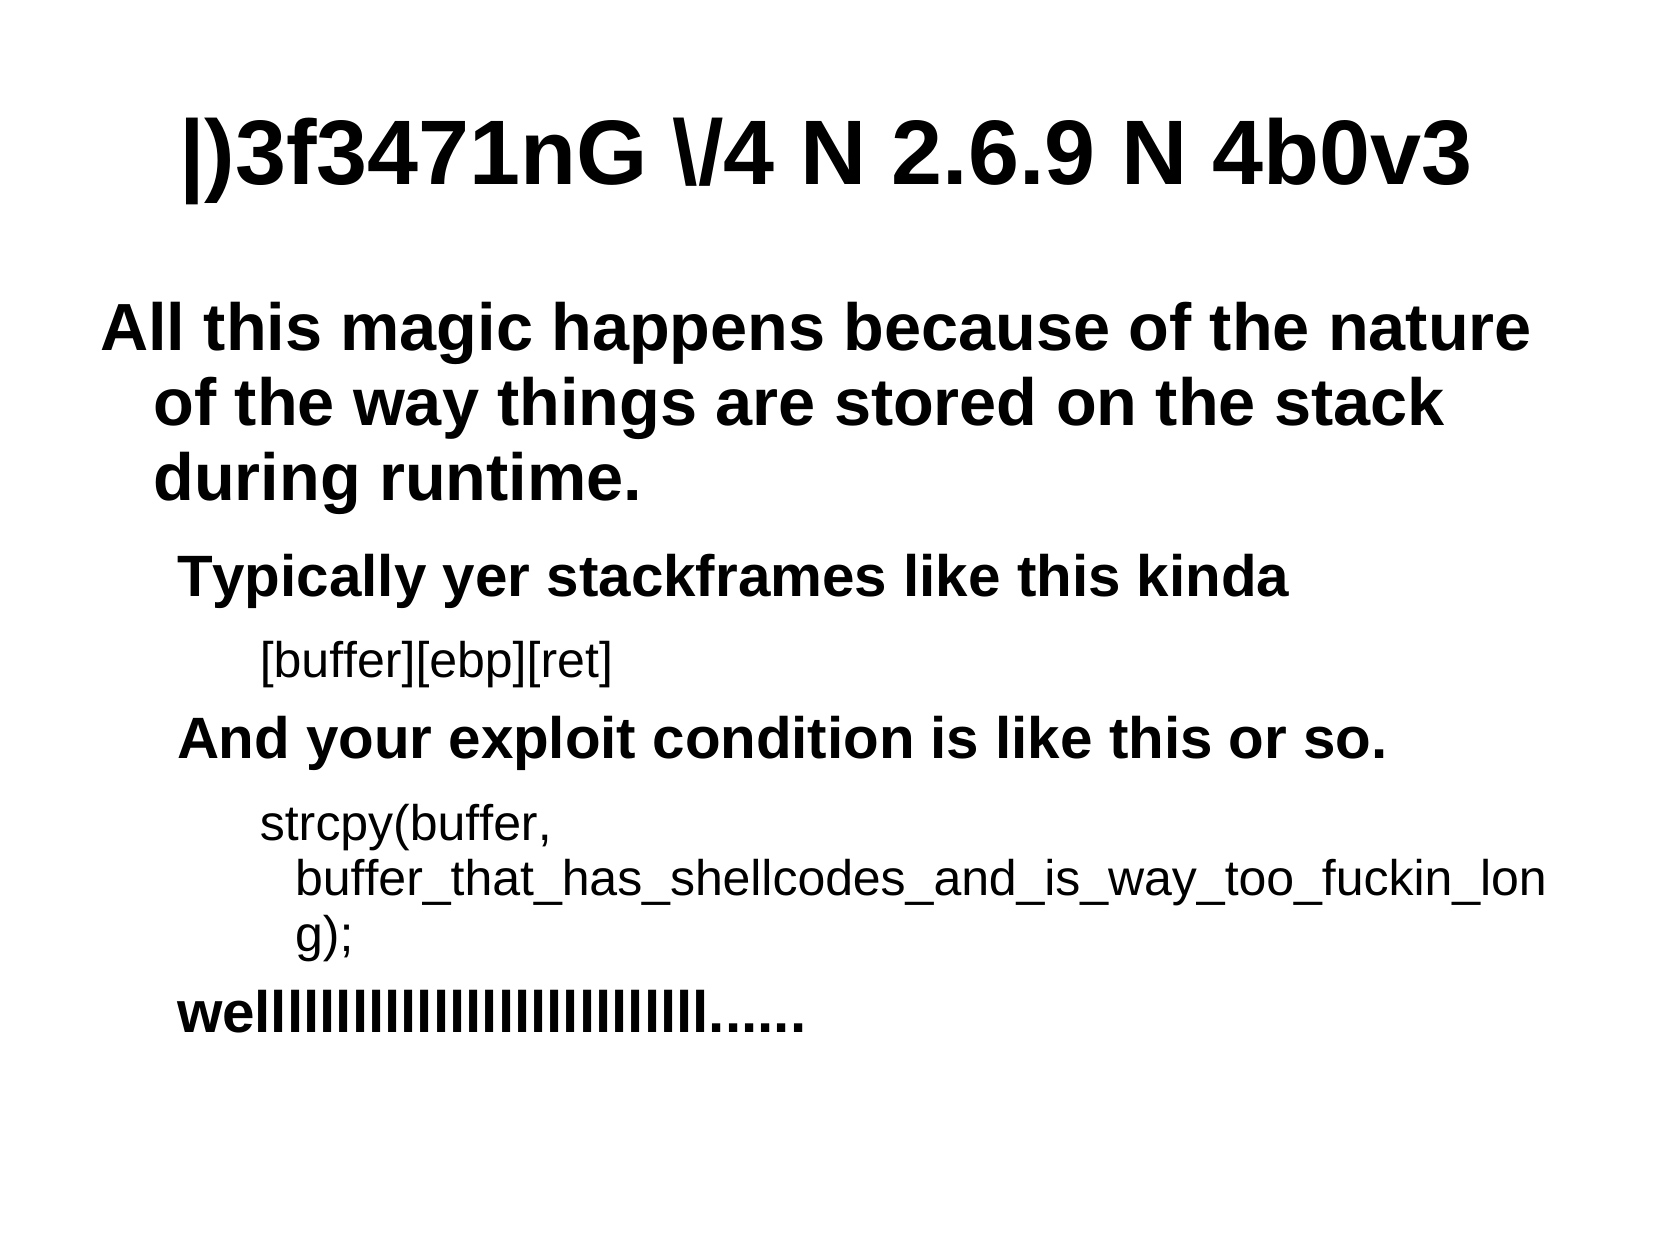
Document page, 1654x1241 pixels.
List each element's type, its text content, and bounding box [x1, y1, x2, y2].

title |)3f3471nG \/4 N 2.6.9 N 4b0v3 [82, 49, 1571, 257]
list All this magic happens because of the nature of the way things are stored on the stack during runtime. Typically yer stackframes like this kinda [buffer][ebp][ret] And your exploit condition is like this or so. strcpy(buffer, buffer_that_has_shellcodes_and_is_way_too_fuckin_long); wellllllllllllllllllllllllllll...... [82, 290, 1571, 1109]
